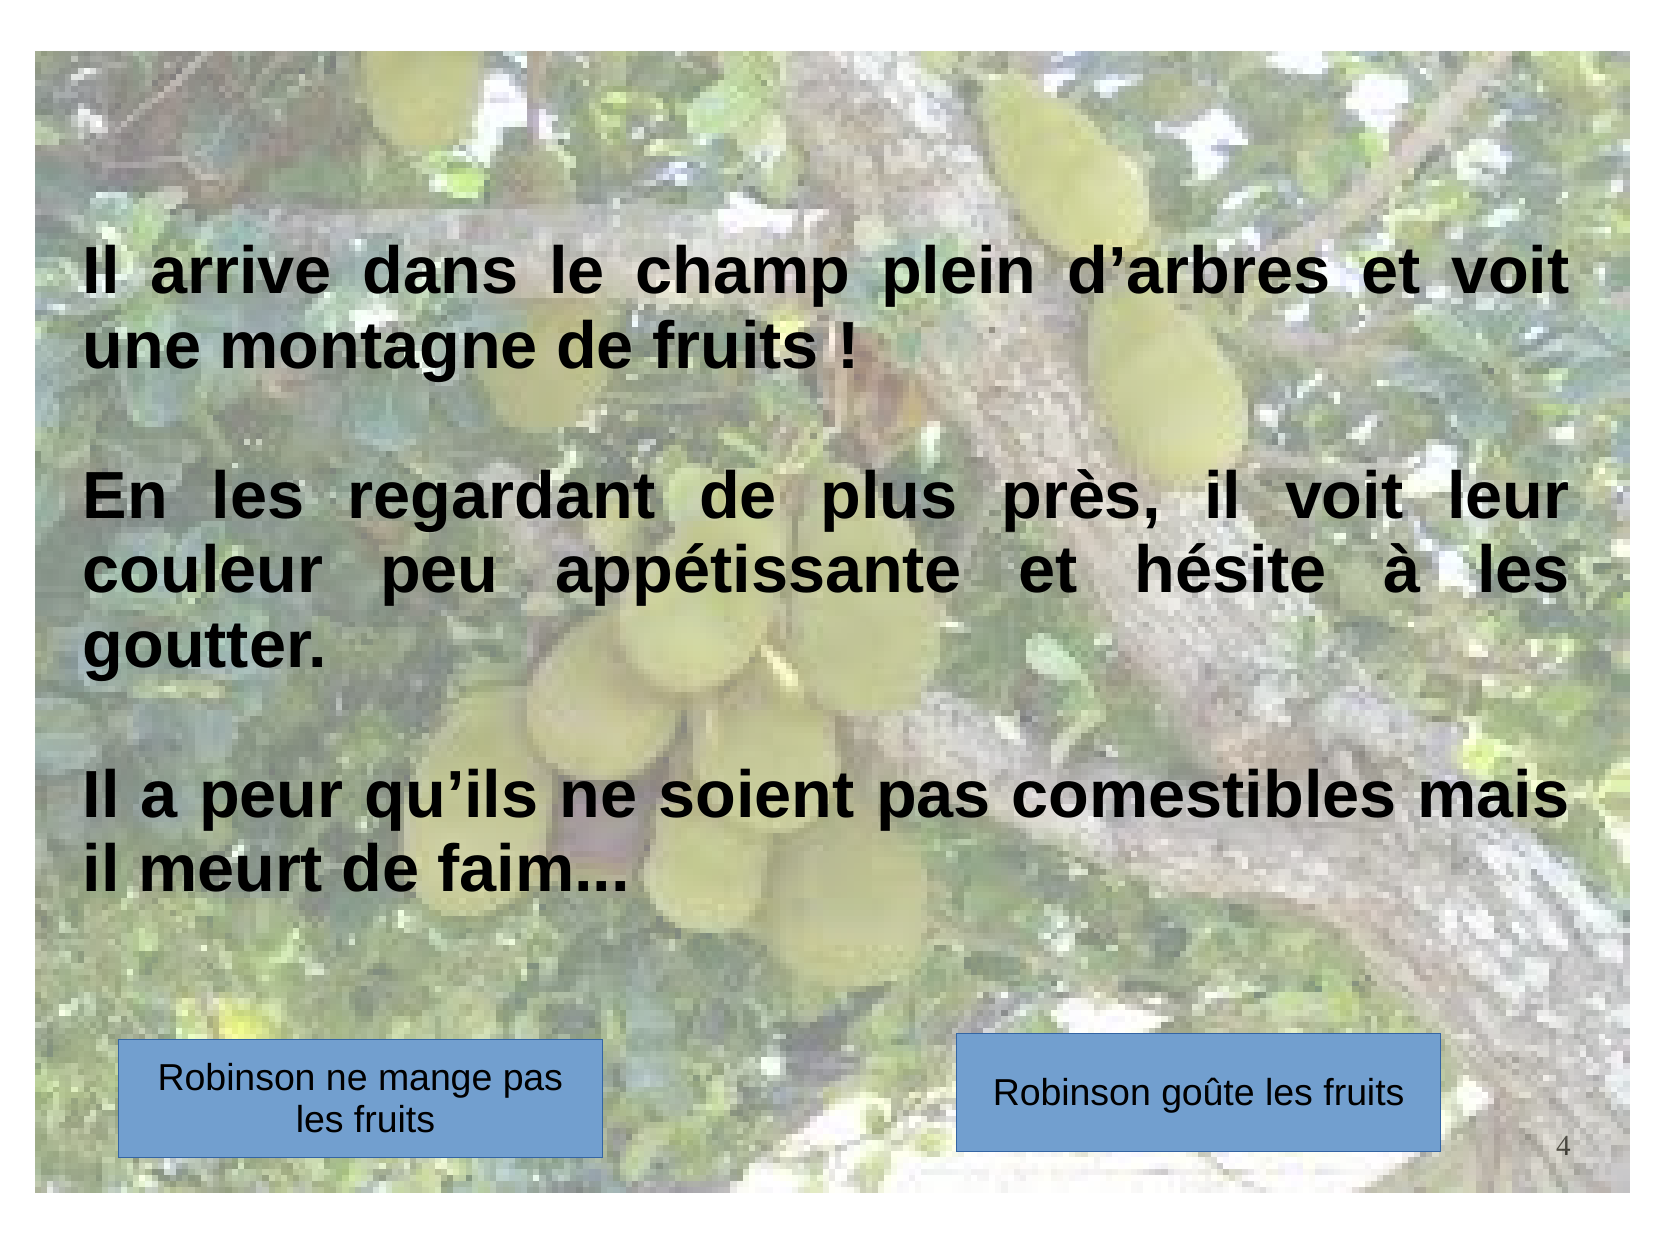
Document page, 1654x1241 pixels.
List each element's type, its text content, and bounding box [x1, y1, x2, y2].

text_box Robinson ne mange pas les fruits [118, 1039, 603, 1158]
picture [35, 51, 1630, 1193]
text_box Robinson goûte les fruits [956, 1033, 1441, 1152]
subtitle Il arrive dans le champ plein d’arbres et voit une montagne de fruits ! En les regardant de plus près, il voit leur couleur peu appétissante et hésite à les goutter. Il a peur qu’ils ne soient pas comestibles mais il meurt de faim... [82, 129, 1571, 1010]
